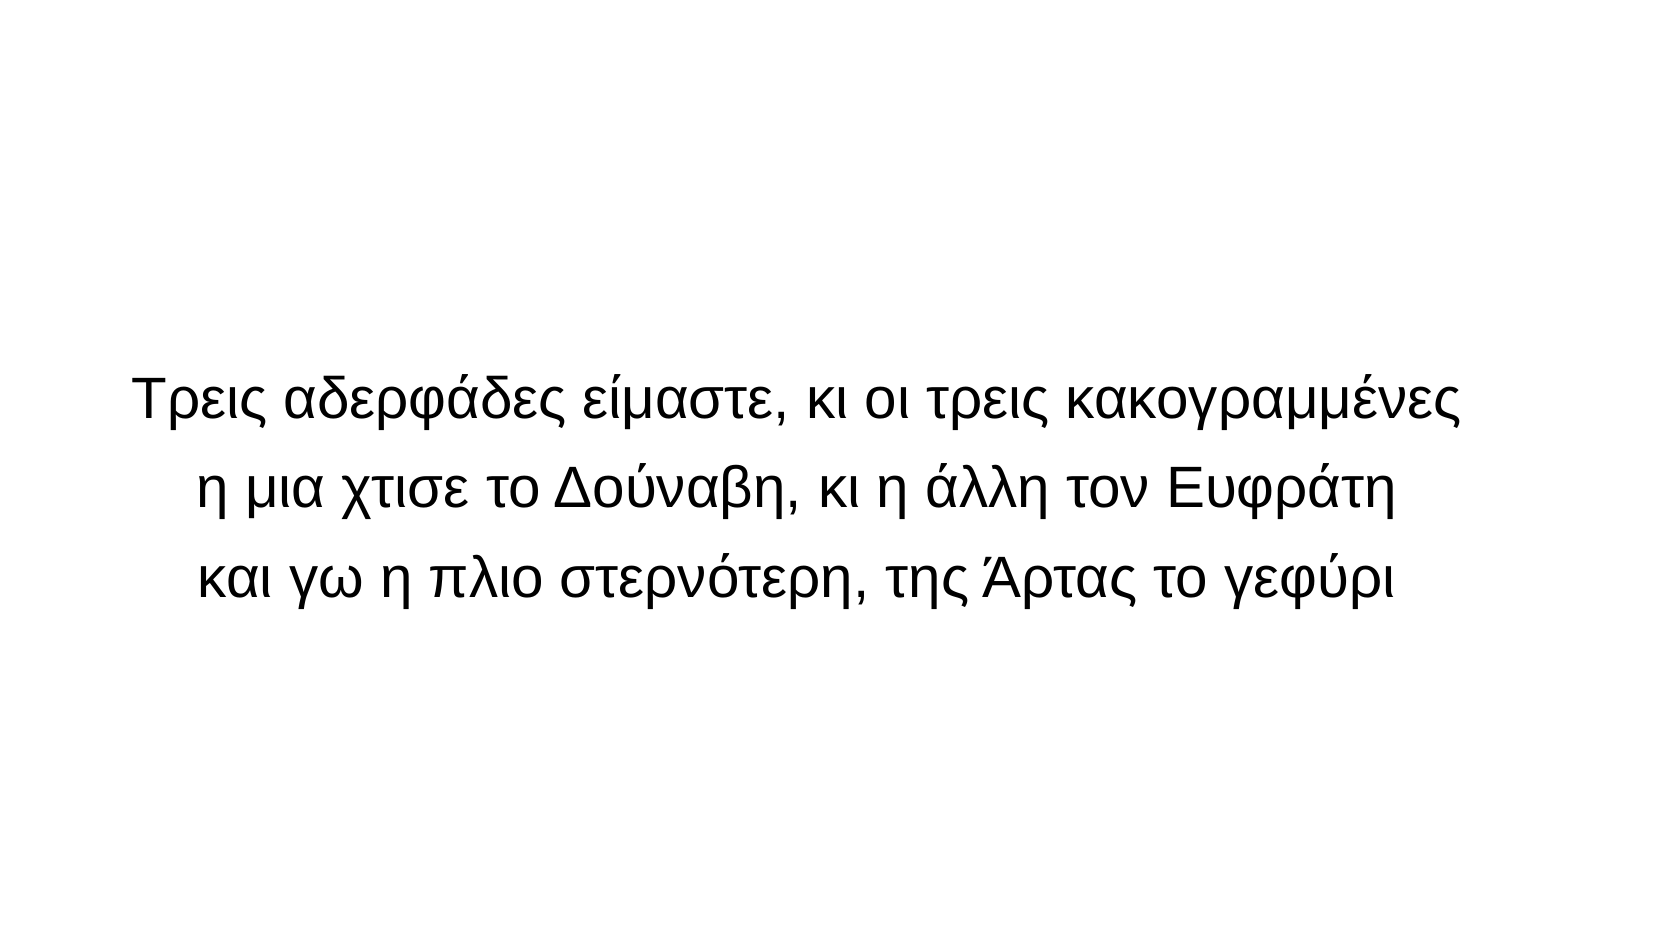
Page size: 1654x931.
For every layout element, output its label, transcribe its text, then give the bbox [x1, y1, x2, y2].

text_box Τρεις αδερφάδες είμαστε, κι οι τρεις κακογραμμένες η μια χτισε το Δούναβη, κι η άλλη τον Ευφράτη και γω η πλιο στερνότερη, της Άρτας το γεφύρι [59, 88, 1536, 827]
